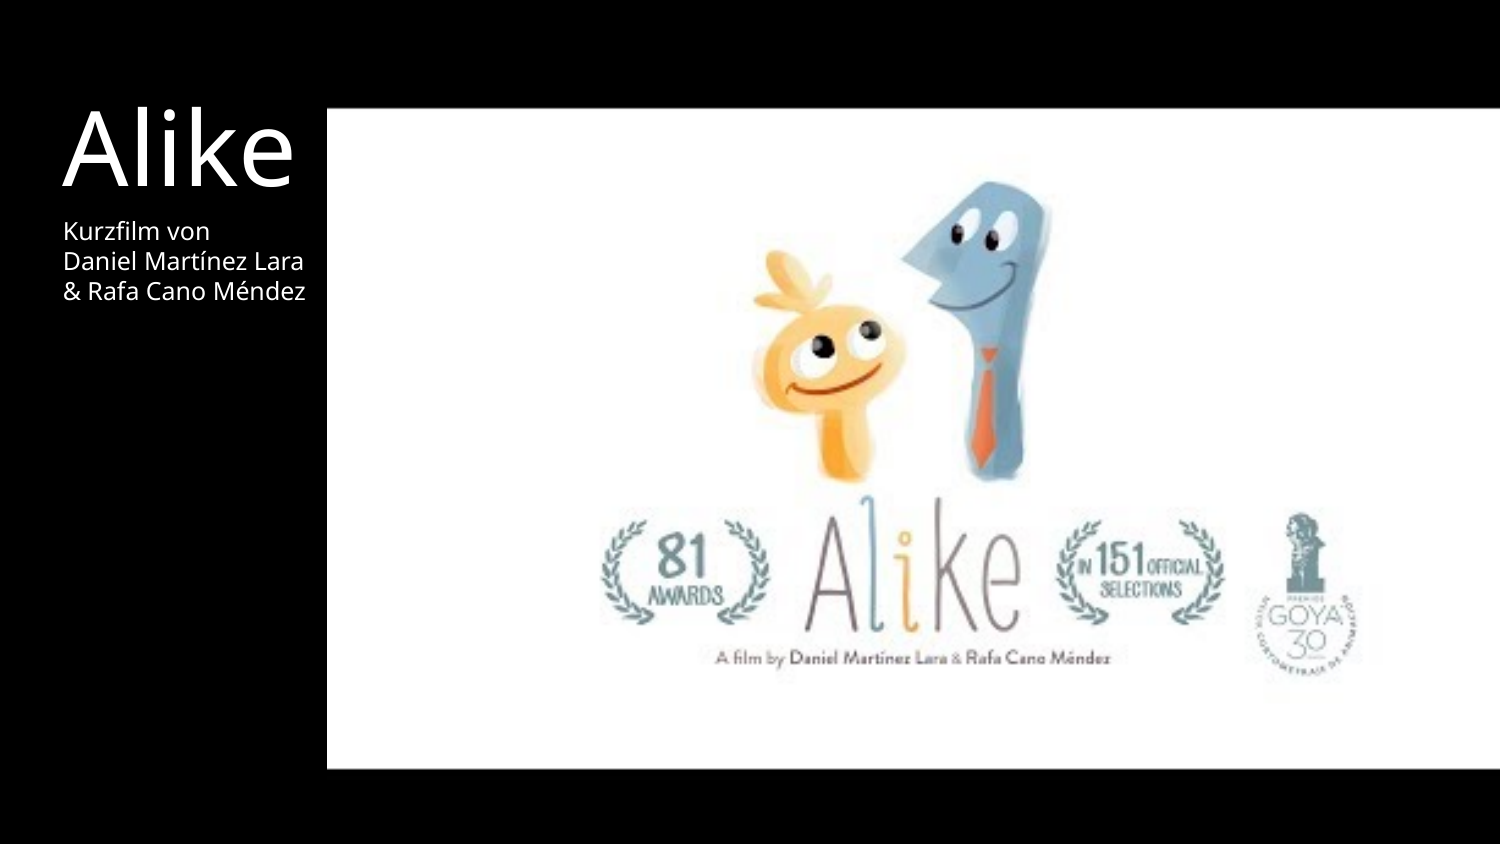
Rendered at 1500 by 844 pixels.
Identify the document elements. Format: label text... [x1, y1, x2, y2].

text_box Kurzfilm von Daniel Martínez Lara & Rafa Cano Méndez [47, 200, 327, 321]
picture [327, 0, 1500, 844]
text_box Alike [47, 67, 327, 200]
